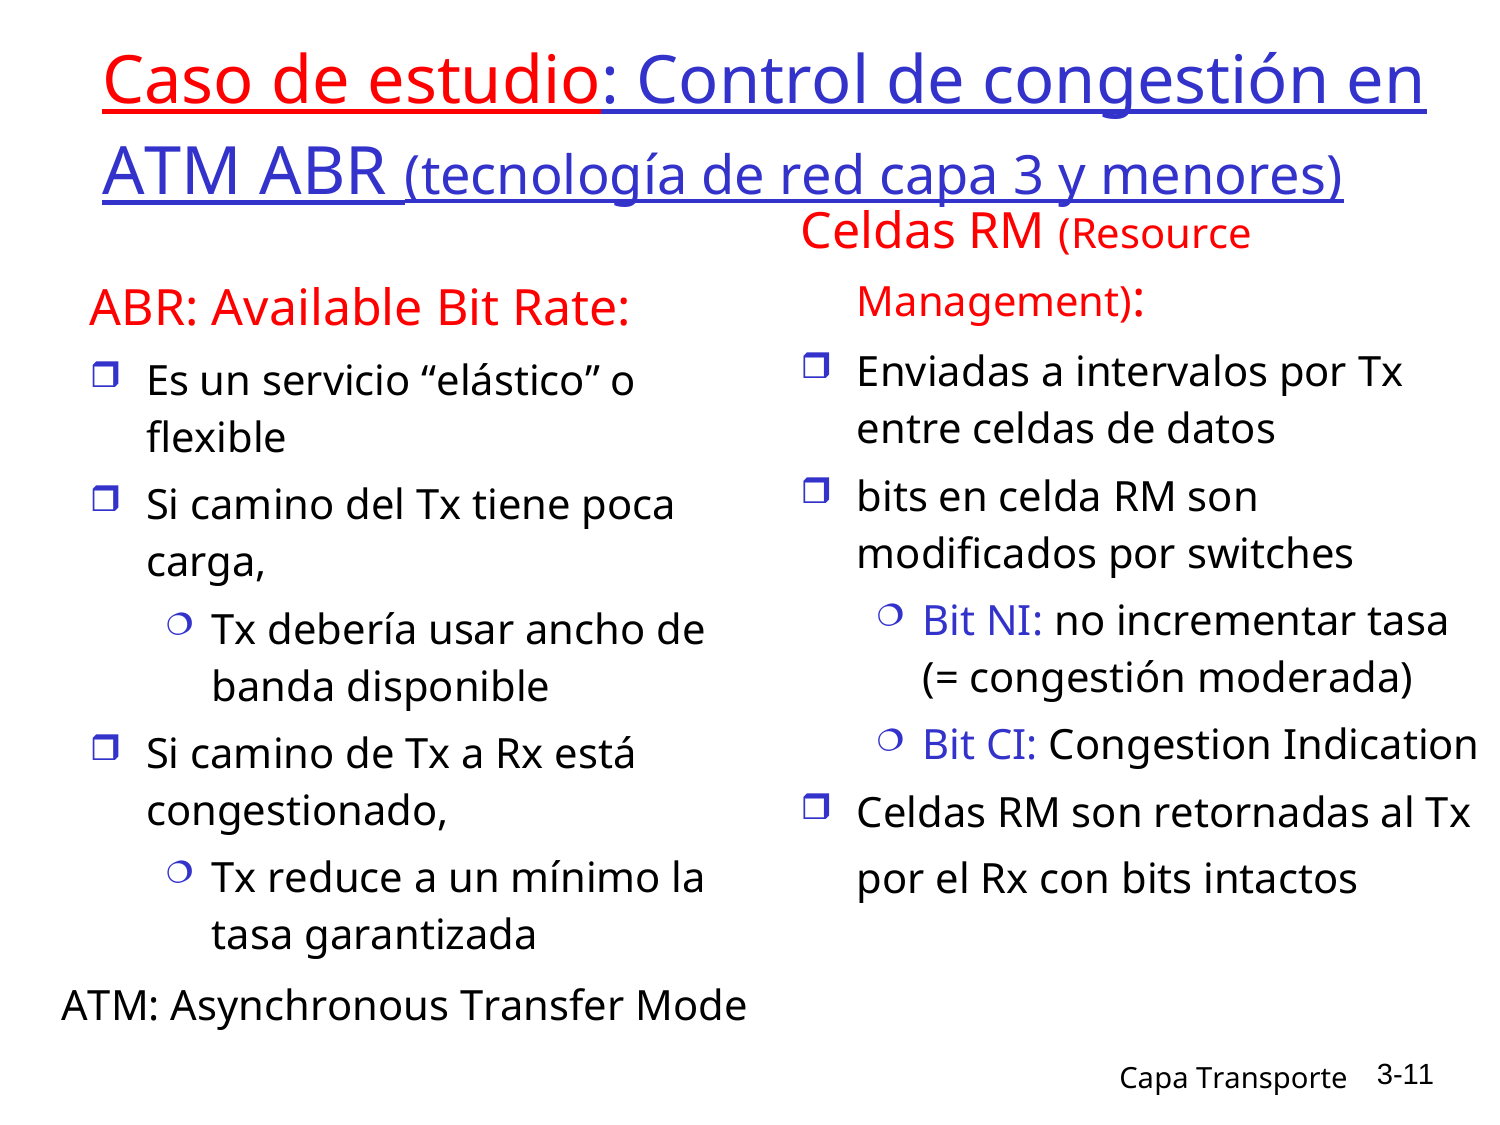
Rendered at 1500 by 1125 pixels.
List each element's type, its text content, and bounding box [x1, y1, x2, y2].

text_box ATM: Asynchronous Transfer Mode [46, 968, 763, 1041]
list Celdas RM (Resource Management): Enviadas a intervalos por Tx entre celdas de datos bits en celda RM son modificados por switches Bit NI: no incrementar tasa (= congestión moderada) Bit CI: Congestion Indication Celdas RM son retornadas al Tx por el Rx con bits intactos [785, 187, 1500, 1028]
list ABR: Available Bit Rate: Es un servicio “elástico” o flexible Si camino del Tx tiene poca carga, Tx debería usar ancho de banda disponible Si camino de Tx a Rx está congestionado, Tx reduce a un mínimo la tasa garantizada [75, 264, 753, 968]
title Caso de estudio: Control de congestión en ATM ABR (tecnología de red capa 3 y menores) [87, 6, 1463, 241]
